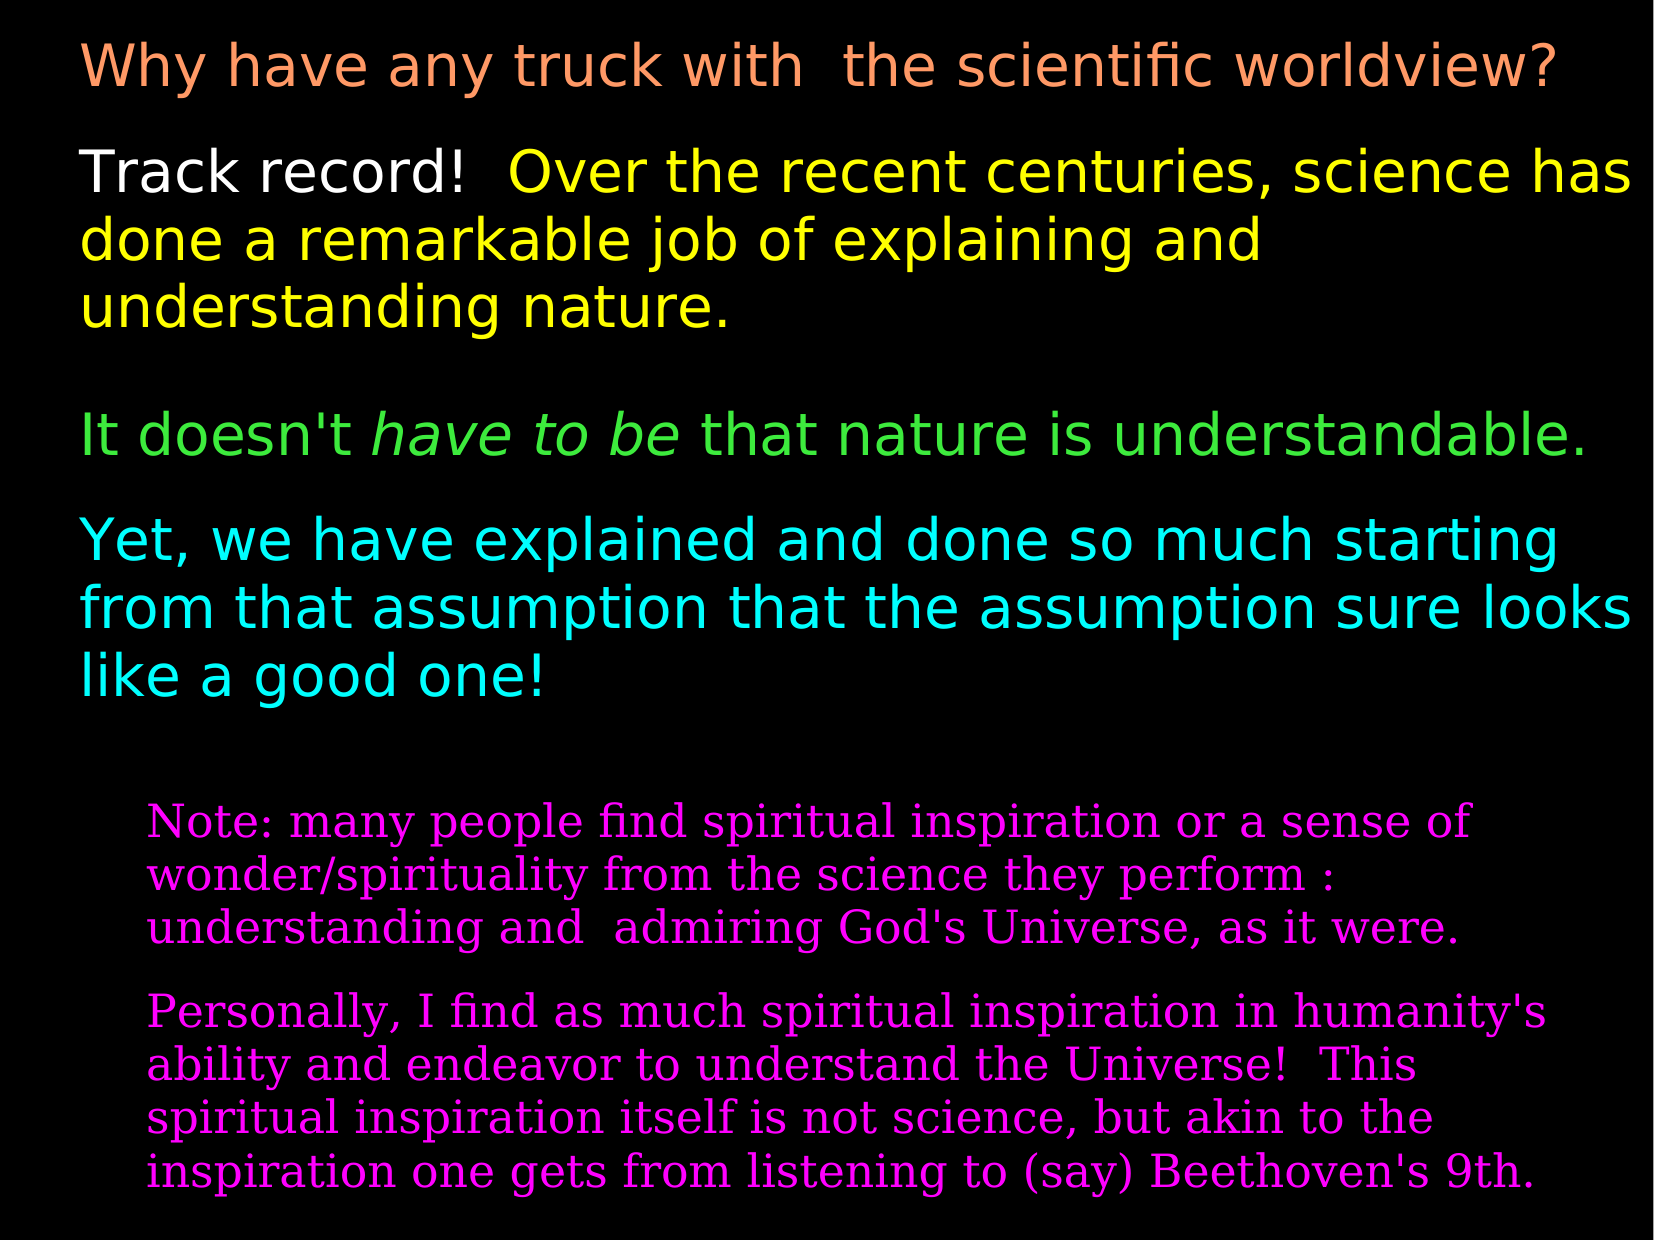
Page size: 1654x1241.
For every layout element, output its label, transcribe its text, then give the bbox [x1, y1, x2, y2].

text_box Why have any truck with the scientific worldview? Track record! Over the recent centuries, science has done a remarkable job of explaining and understanding nature. It doesn't have to be that nature is understandable. Yet, we have explained and done so much starting from that assumption that the assumption sure looks like a good one! [59, 21, 1654, 722]
text_box Note: many people find spiritual inspiration or a sense of wonder/spirituality from the science they perform : understanding and admiring God's Universe, as it were. Personally, I find as much spiritual inspiration in humanity's ability and endeavor to understand the Universe! This spiritual inspiration itself is not science, but akin to the inspiration one gets from listening to (say) Beethoven's 9th. [131, 787, 1594, 1206]
